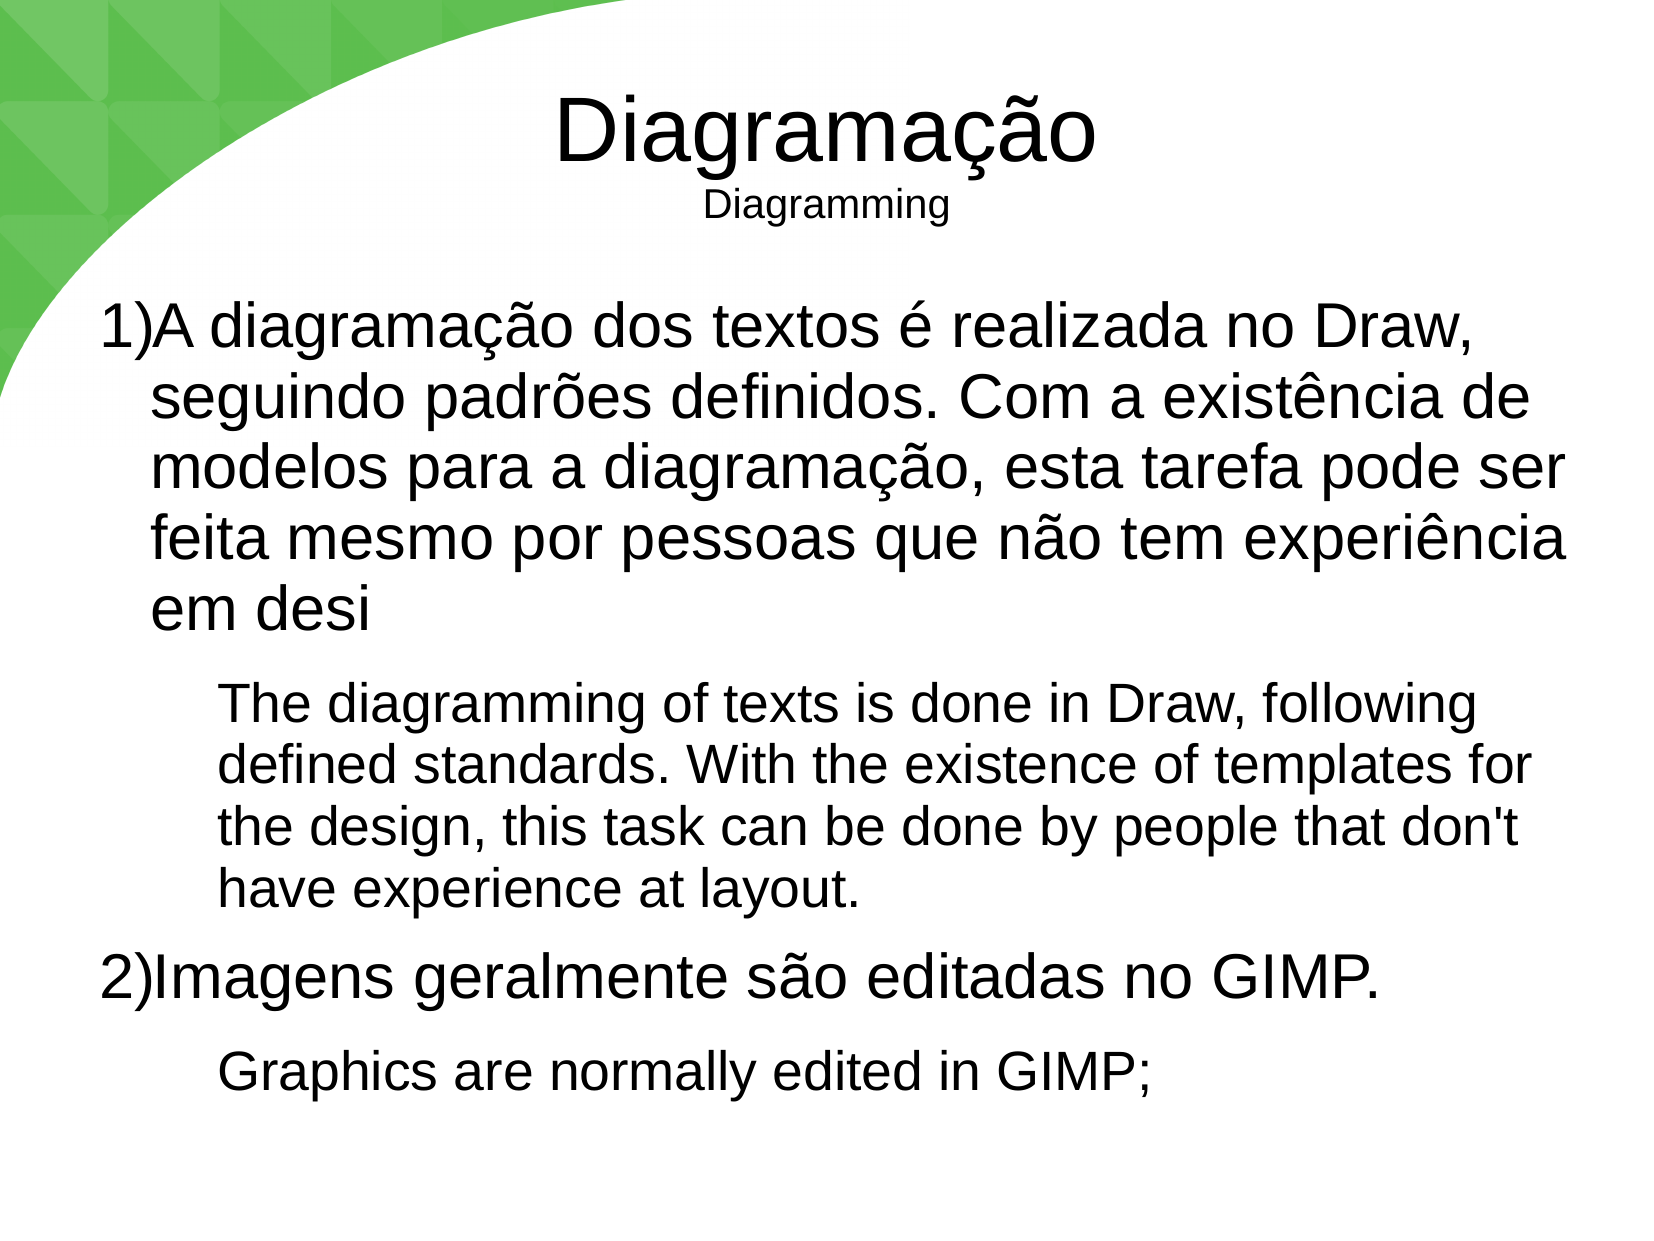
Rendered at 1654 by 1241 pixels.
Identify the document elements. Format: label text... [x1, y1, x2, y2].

title Diagramação Diagramming [82, 49, 1571, 257]
list A diagramação dos textos é realizada no Draw, seguindo padrões definidos. Com a existência de modelos para a diagramação, esta tarefa pode ser feita mesmo por pessoas que não tem experiência em desi The diagramming of texts is done in Draw, following defined standards. With the existence of templates for the design, this task can be done by people that don't have experience at layout. Imagens geralmente são editadas no GIMP. Graphics are normally edited in GIMP; [82, 290, 1571, 1109]
